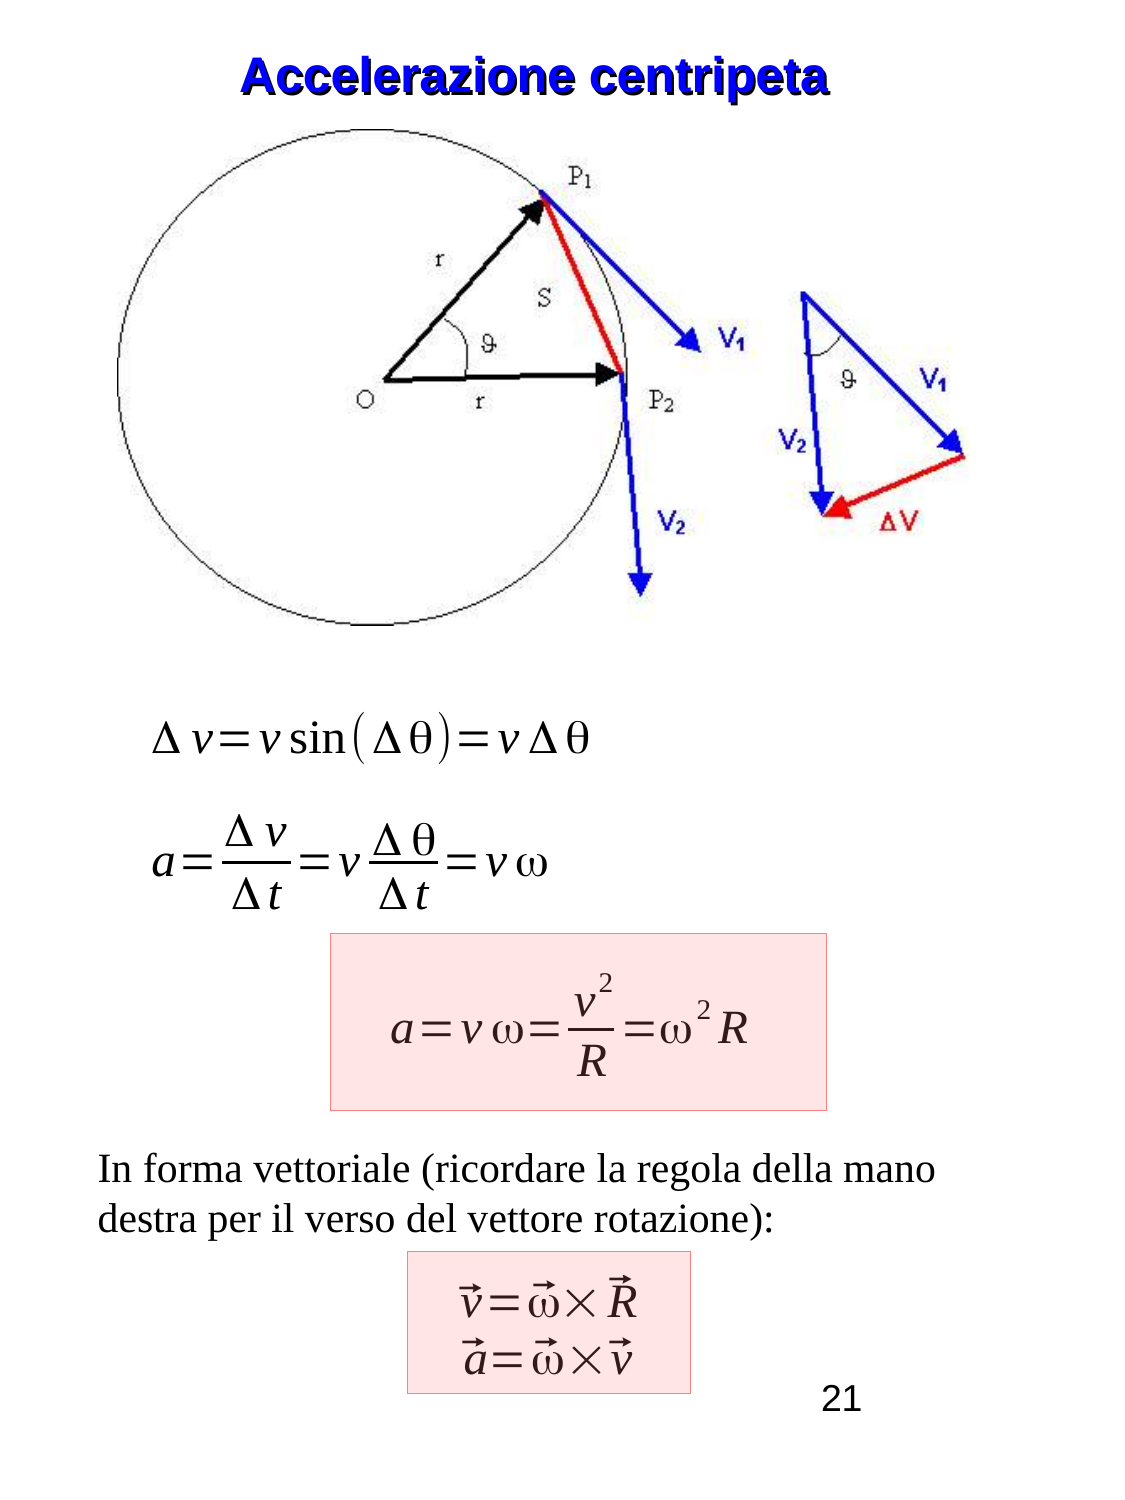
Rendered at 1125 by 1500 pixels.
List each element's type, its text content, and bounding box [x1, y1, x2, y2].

picture [117, 129, 969, 626]
text_box In forma vettoriale (ricordare la regola della mano destra per il verso del vettore rotazione): [82, 1133, 1040, 1249]
text_box Accelerazione centripeta [224, 35, 844, 111]
text_box [330, 933, 827, 1111]
text_box [330, 1251, 792, 1500]
chart [139, 804, 562, 919]
chart [139, 708, 603, 767]
